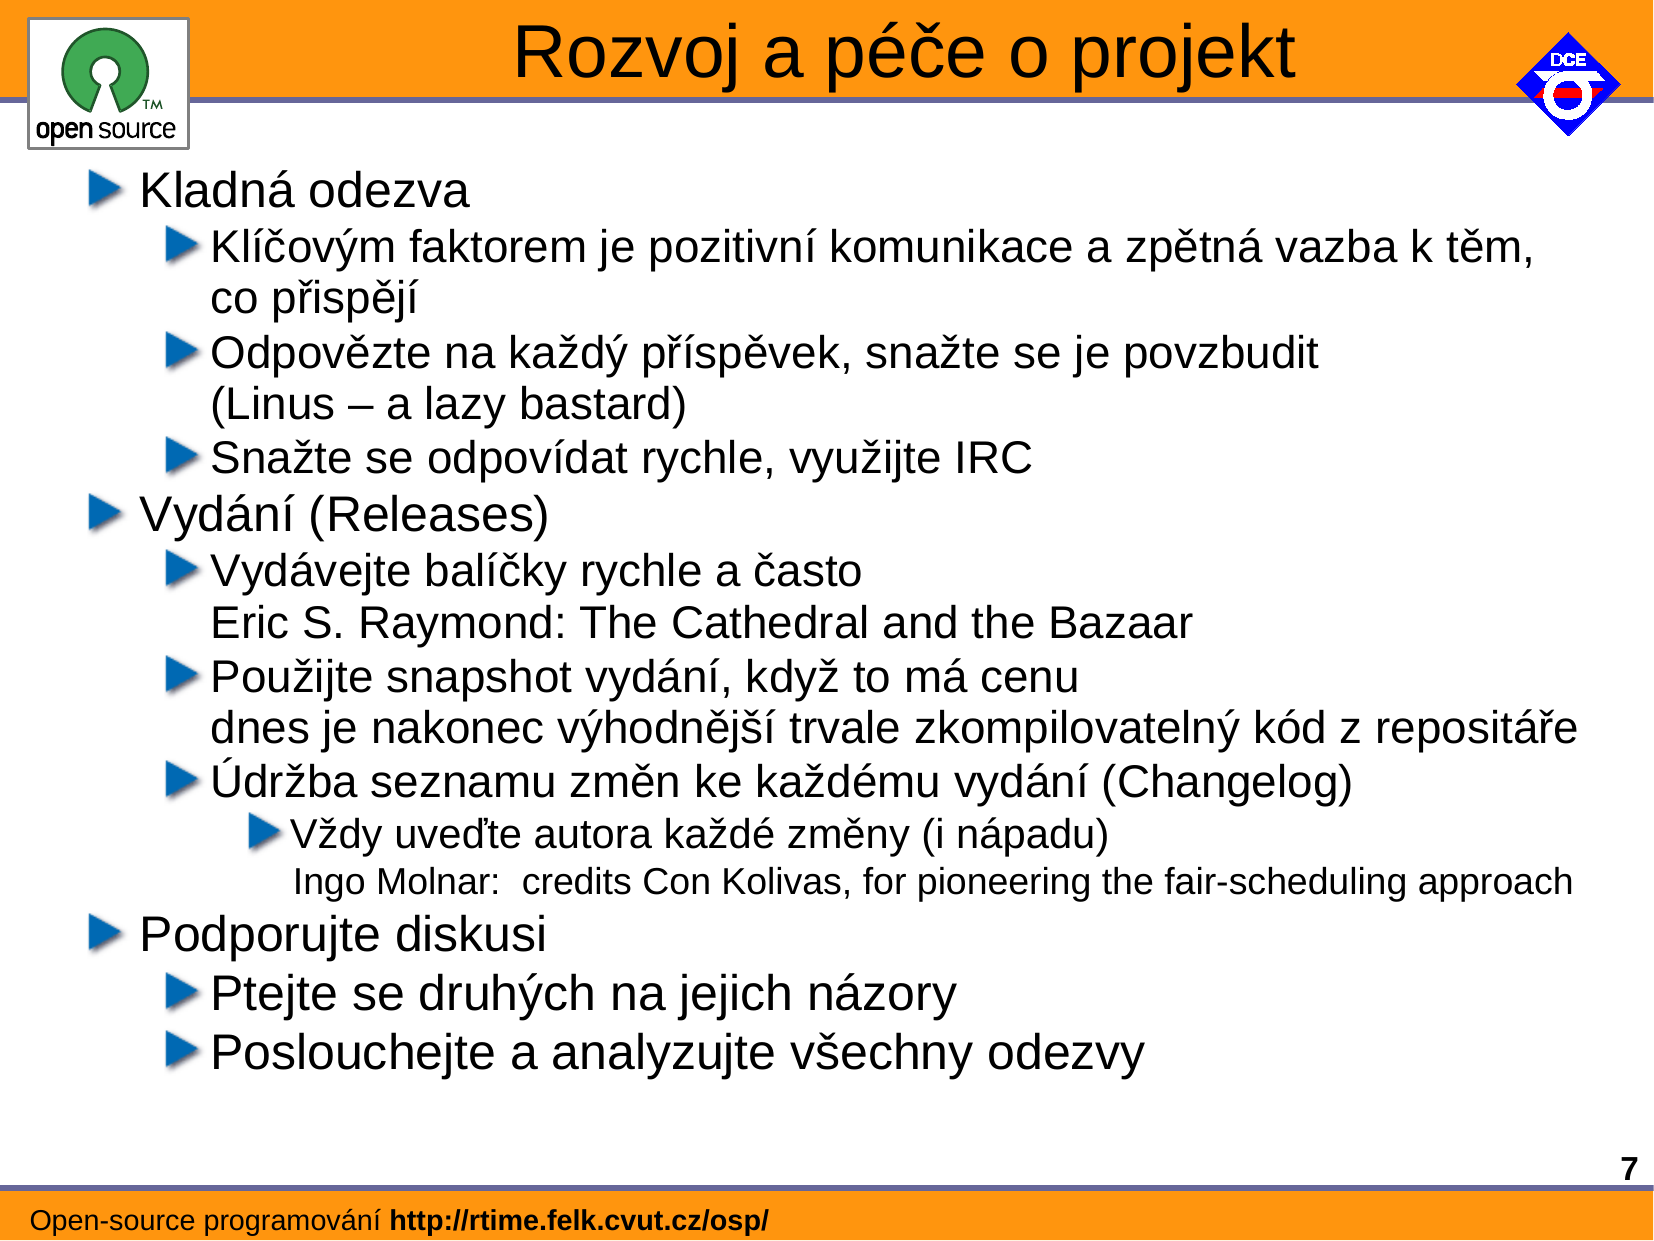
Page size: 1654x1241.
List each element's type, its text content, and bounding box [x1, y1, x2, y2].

title Rozvoj a péče o projekt [178, 4, 1631, 98]
list Kladná odezva Klíčovým faktorem je pozitivní komunikace a zpětná vazba k těm, co přispějí Odpovězte na každý příspěvek, snažte se je povzbudit (Linus – a lazy bastard) Snažte se odpovídat rychle, využijte IRC Vydání (Releases) Vydávejte balíčky rychle a často Eric S. Raymond: The Cathedral and the Bazaar Použijte snapshot vydání, když to má cenu dnes je nakonec výhodnější trvale zkompilovatelný kód z repositáře Údržba seznamu změn ke každému vydání (Changelog) Vždy uveďte autora každé změny (i nápadu) Ingo Molnar: credits Con Kolivas, for pioneering the fair-scheduling approach Podporujte diskusi Ptejte se druhých na jejich názory Poslouchejte a analyzujte všechny odezvy [68, 162, 1592, 1180]
